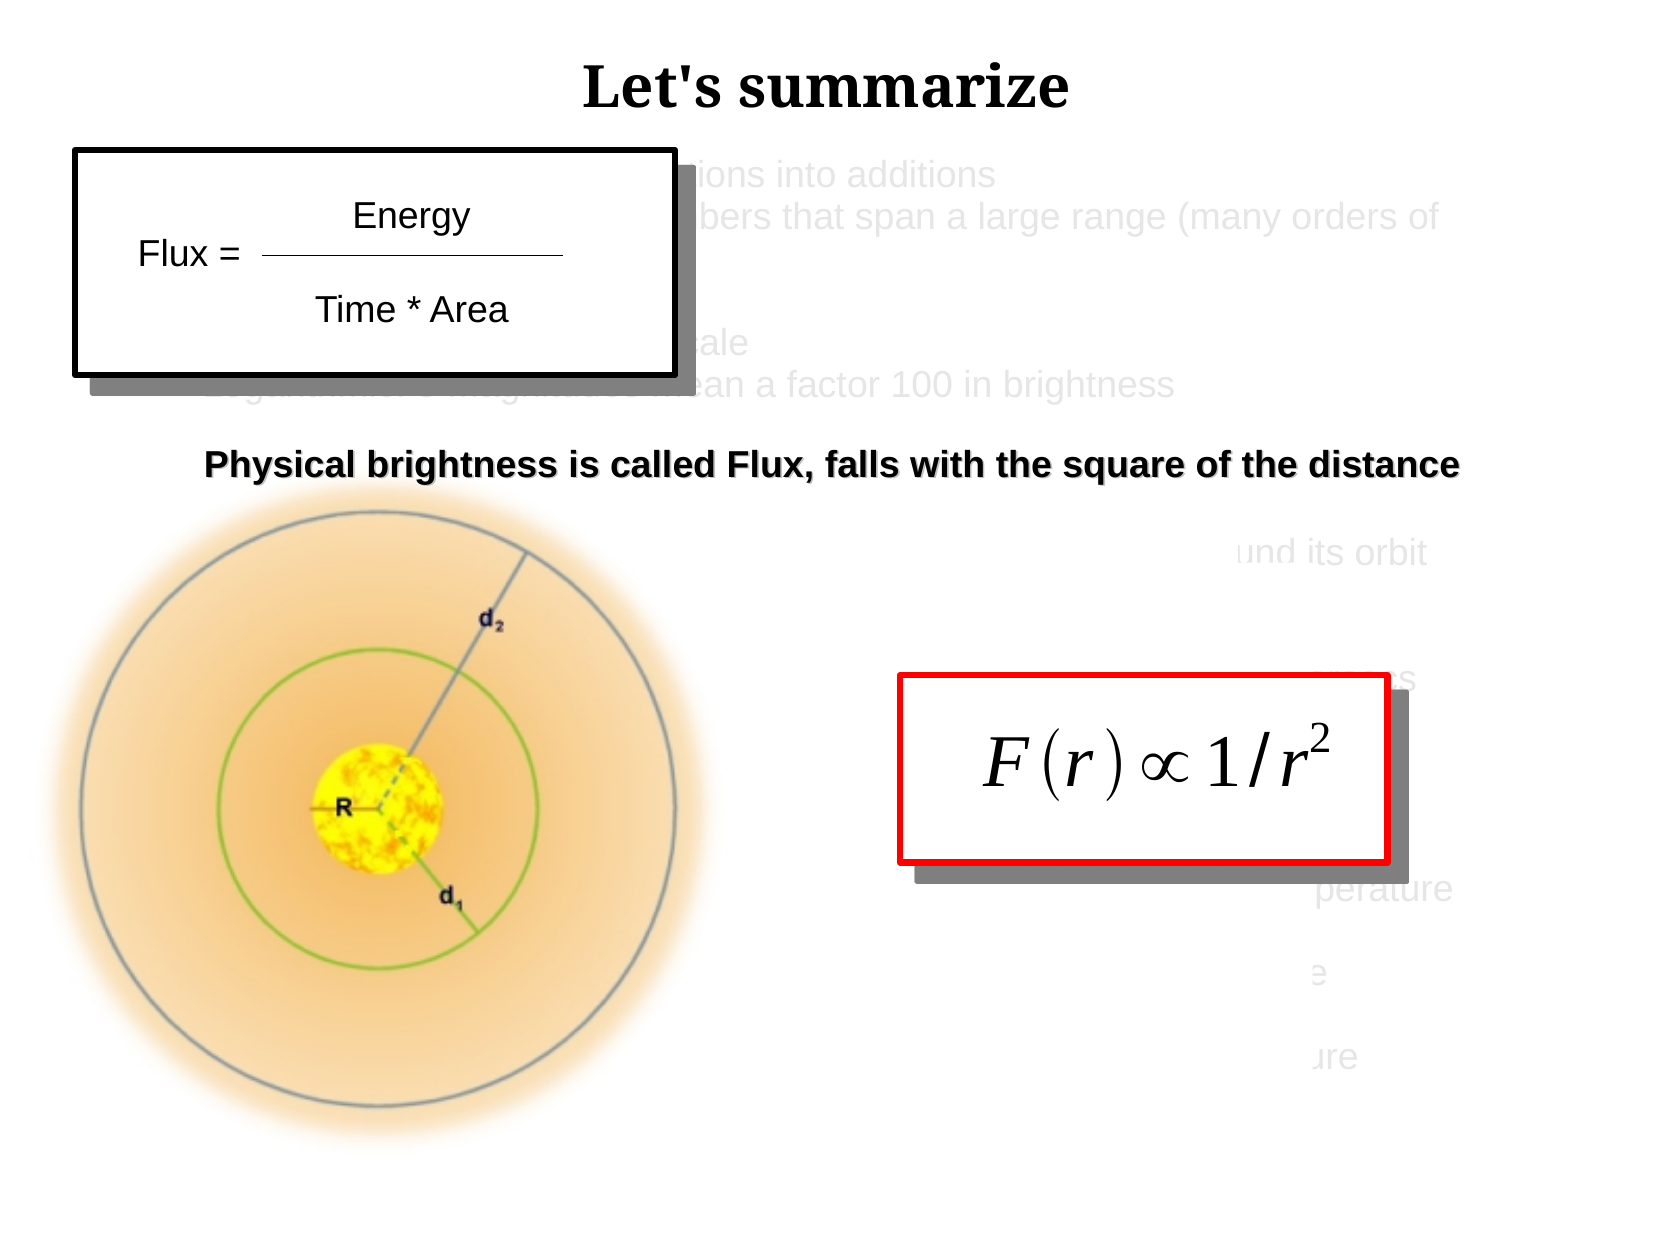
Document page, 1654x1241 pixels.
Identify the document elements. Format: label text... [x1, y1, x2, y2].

text_box [750, 562, 1388, 1088]
text_box Logarithms convert multiplications into additions Useful when dealing with numbers that span a large range (many orders of magnitude) Magnitude scale: A reverse scale Logarithmic: 5 magnitudes mean a factor 100 in brightness Physical brightness is called Flux, falls with the square of the distance Parallax: apparent movement of a star as the Earth moves around its orbit Parsec: distance where the parallax angle is one arcsec = 3.26 ly Absolute magnitude: Magnitude from the standard distance of 10 parsecs Black body (thermal) radiation: a property of nature, every body with a temperature emits thermal radiation. Steffan-Boltzmann law: thermal radiation is a strong function of temperature Wien's law: peak wavelength is uniquely determined by temperature Luminosity is a function of radius and a strong function of temperature [187, 146, 1501, 1241]
text_box [75, 150, 676, 376]
chart [959, 712, 1351, 808]
text_box Flux = [112, 225, 638, 282]
text_box Let's summarize [0, 37, 1654, 129]
text_box Time * Area [300, 280, 563, 338]
text_box Physical brightness is called Flux, falls with the square of the distance [189, 435, 1477, 493]
picture [0, 418, 1238, 1201]
text_box Energy [337, 187, 488, 245]
